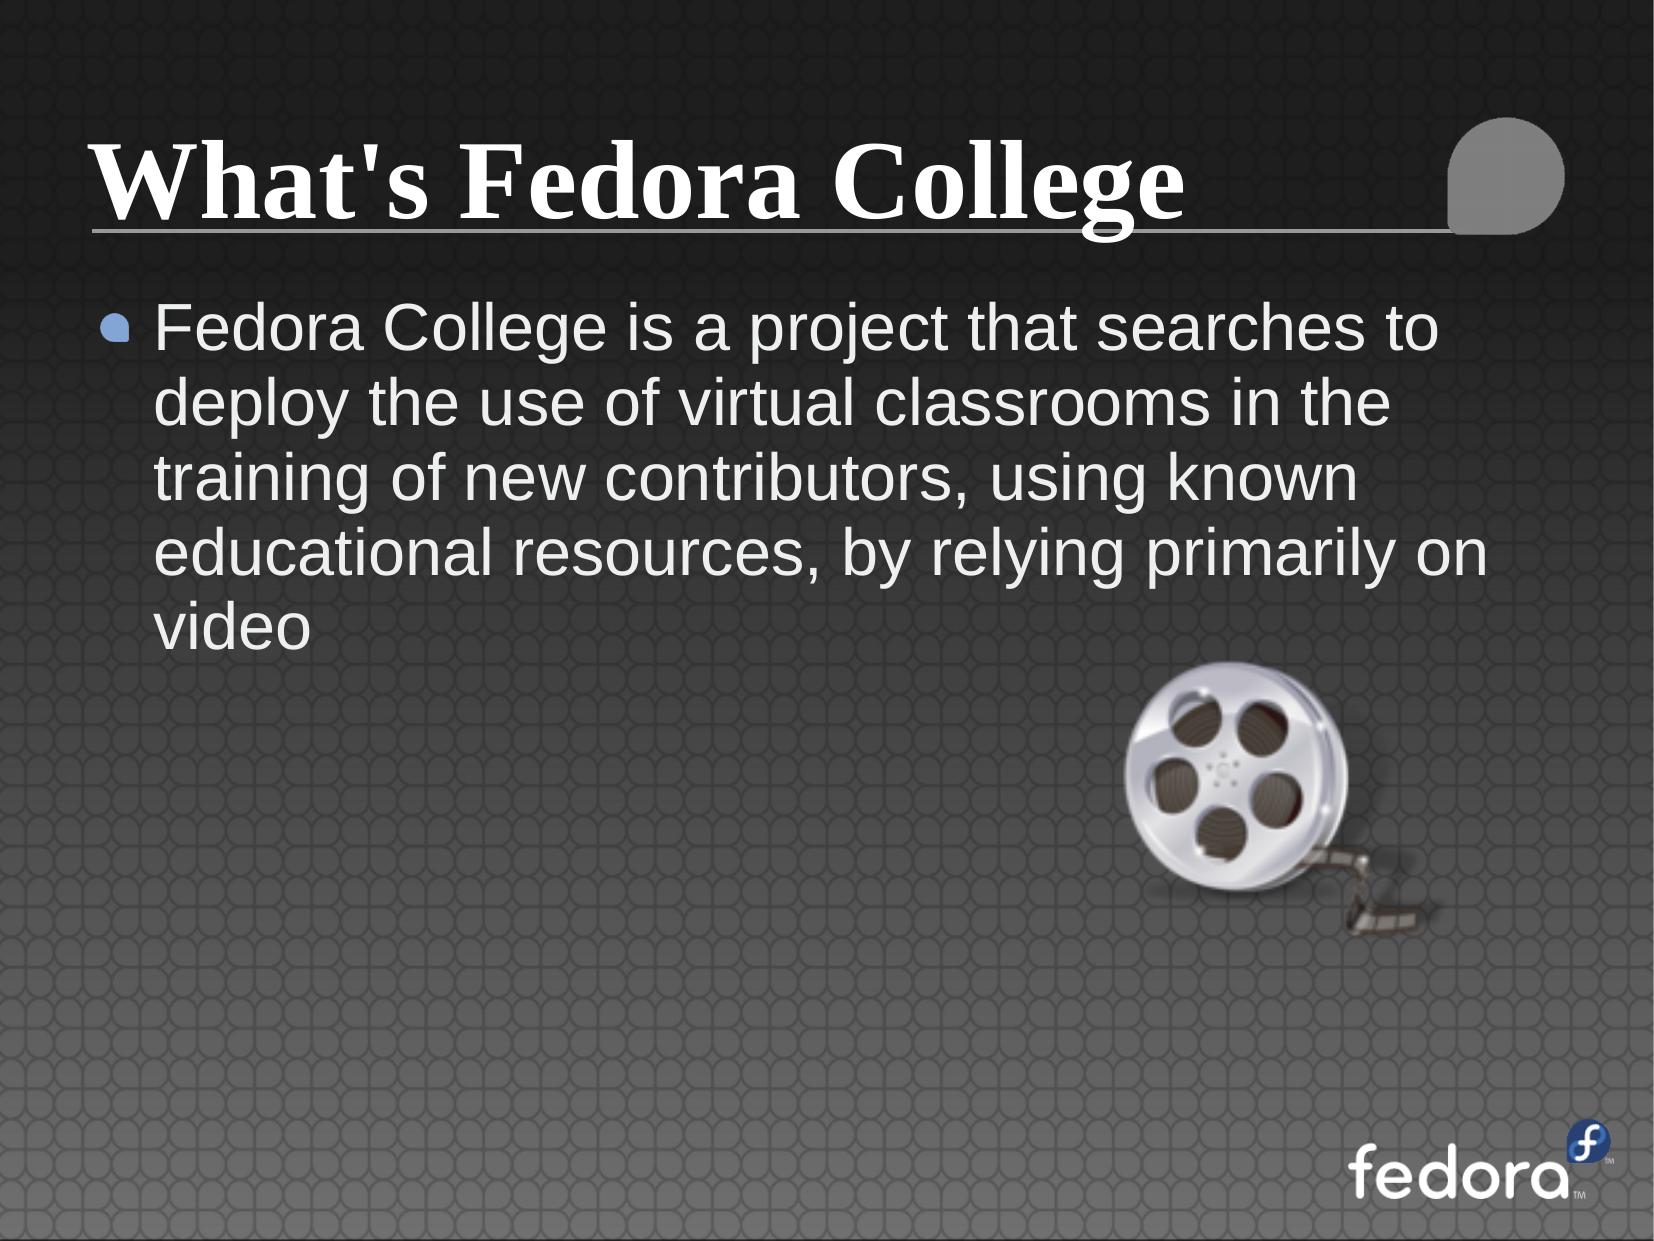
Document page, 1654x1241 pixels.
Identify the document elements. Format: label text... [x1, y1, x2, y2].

list Fedora College is a project that searches to deploy the use of virtual classrooms in the training of new contributors, using known educational resources, by relying primarily on video [82, 290, 1571, 1010]
picture [0, 0, 1654, 1241]
title What's Fedora College [86, 112, 1576, 249]
